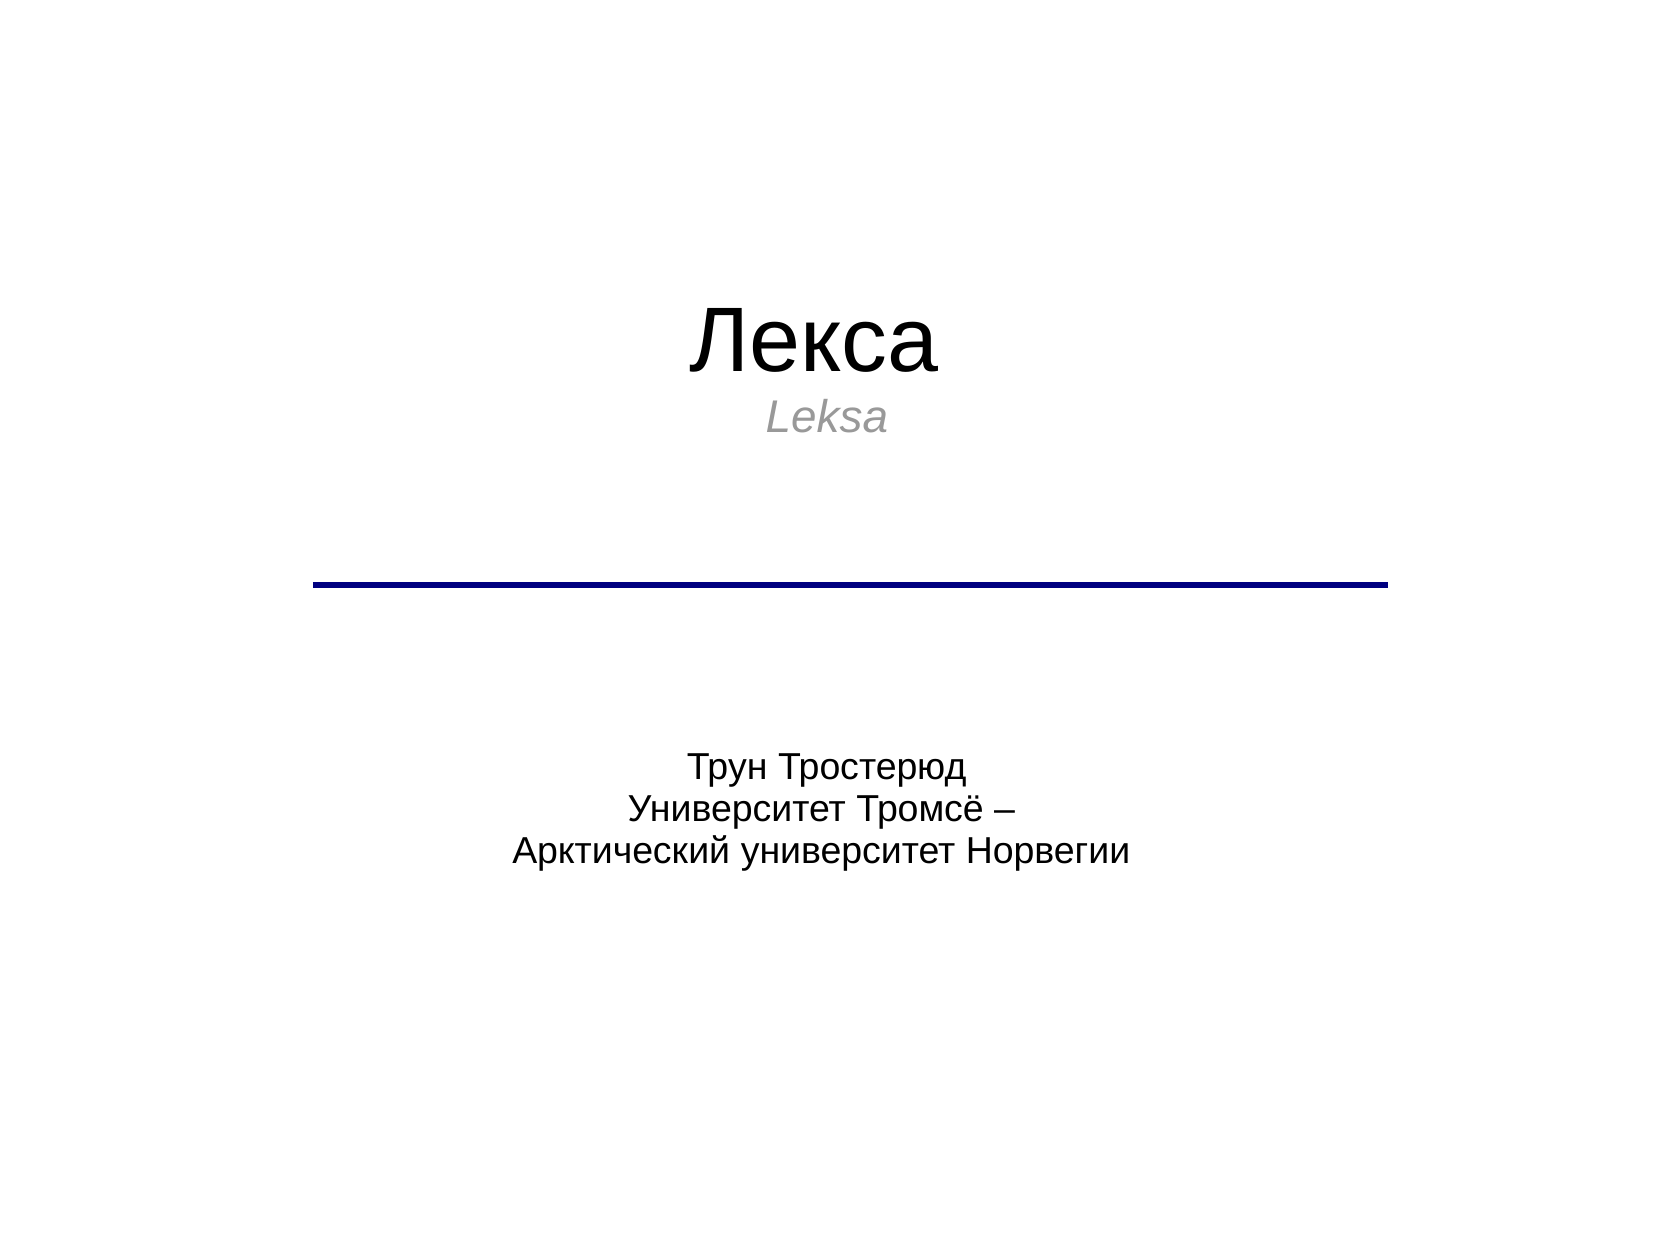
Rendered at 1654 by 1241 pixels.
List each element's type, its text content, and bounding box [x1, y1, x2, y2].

title Лекса Leksa [82, 262, 1571, 470]
subtitle Трун Тростерюд Университет Тромсё – Арктический университет Норвегии [82, 507, 1571, 1109]
